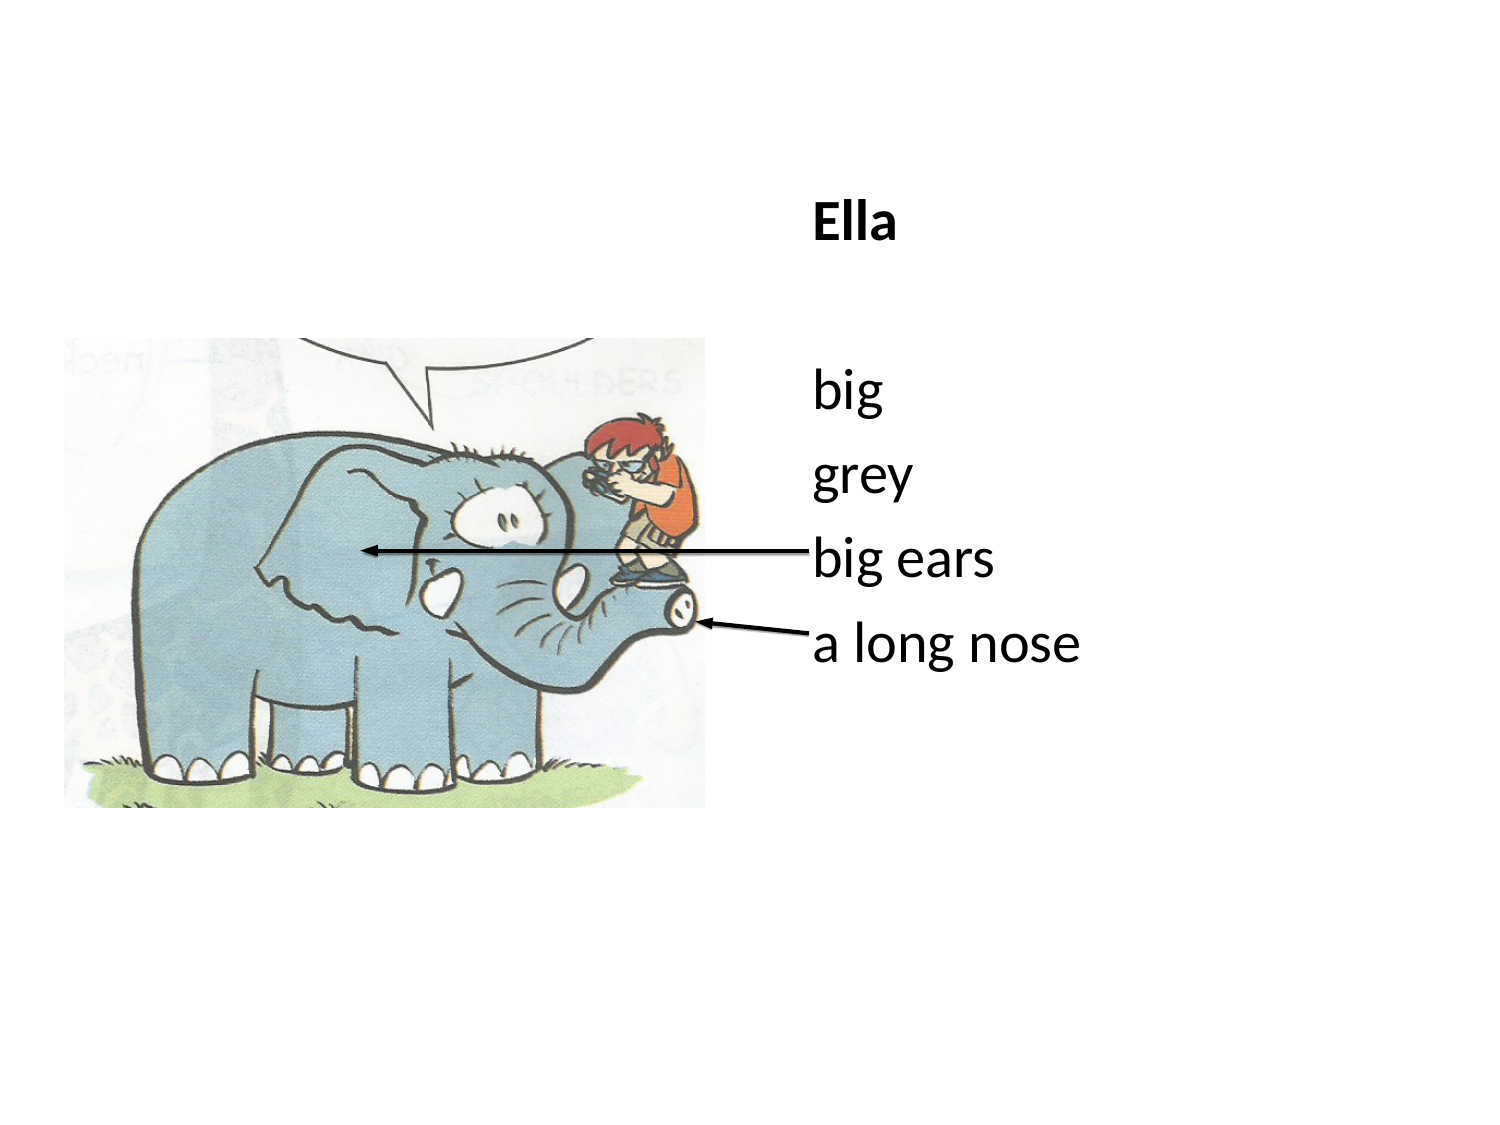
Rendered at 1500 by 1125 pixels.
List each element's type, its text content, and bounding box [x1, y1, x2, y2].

list Ella big grey big ears a long nose [797, 90, 1426, 1053]
picture [64, 338, 705, 808]
